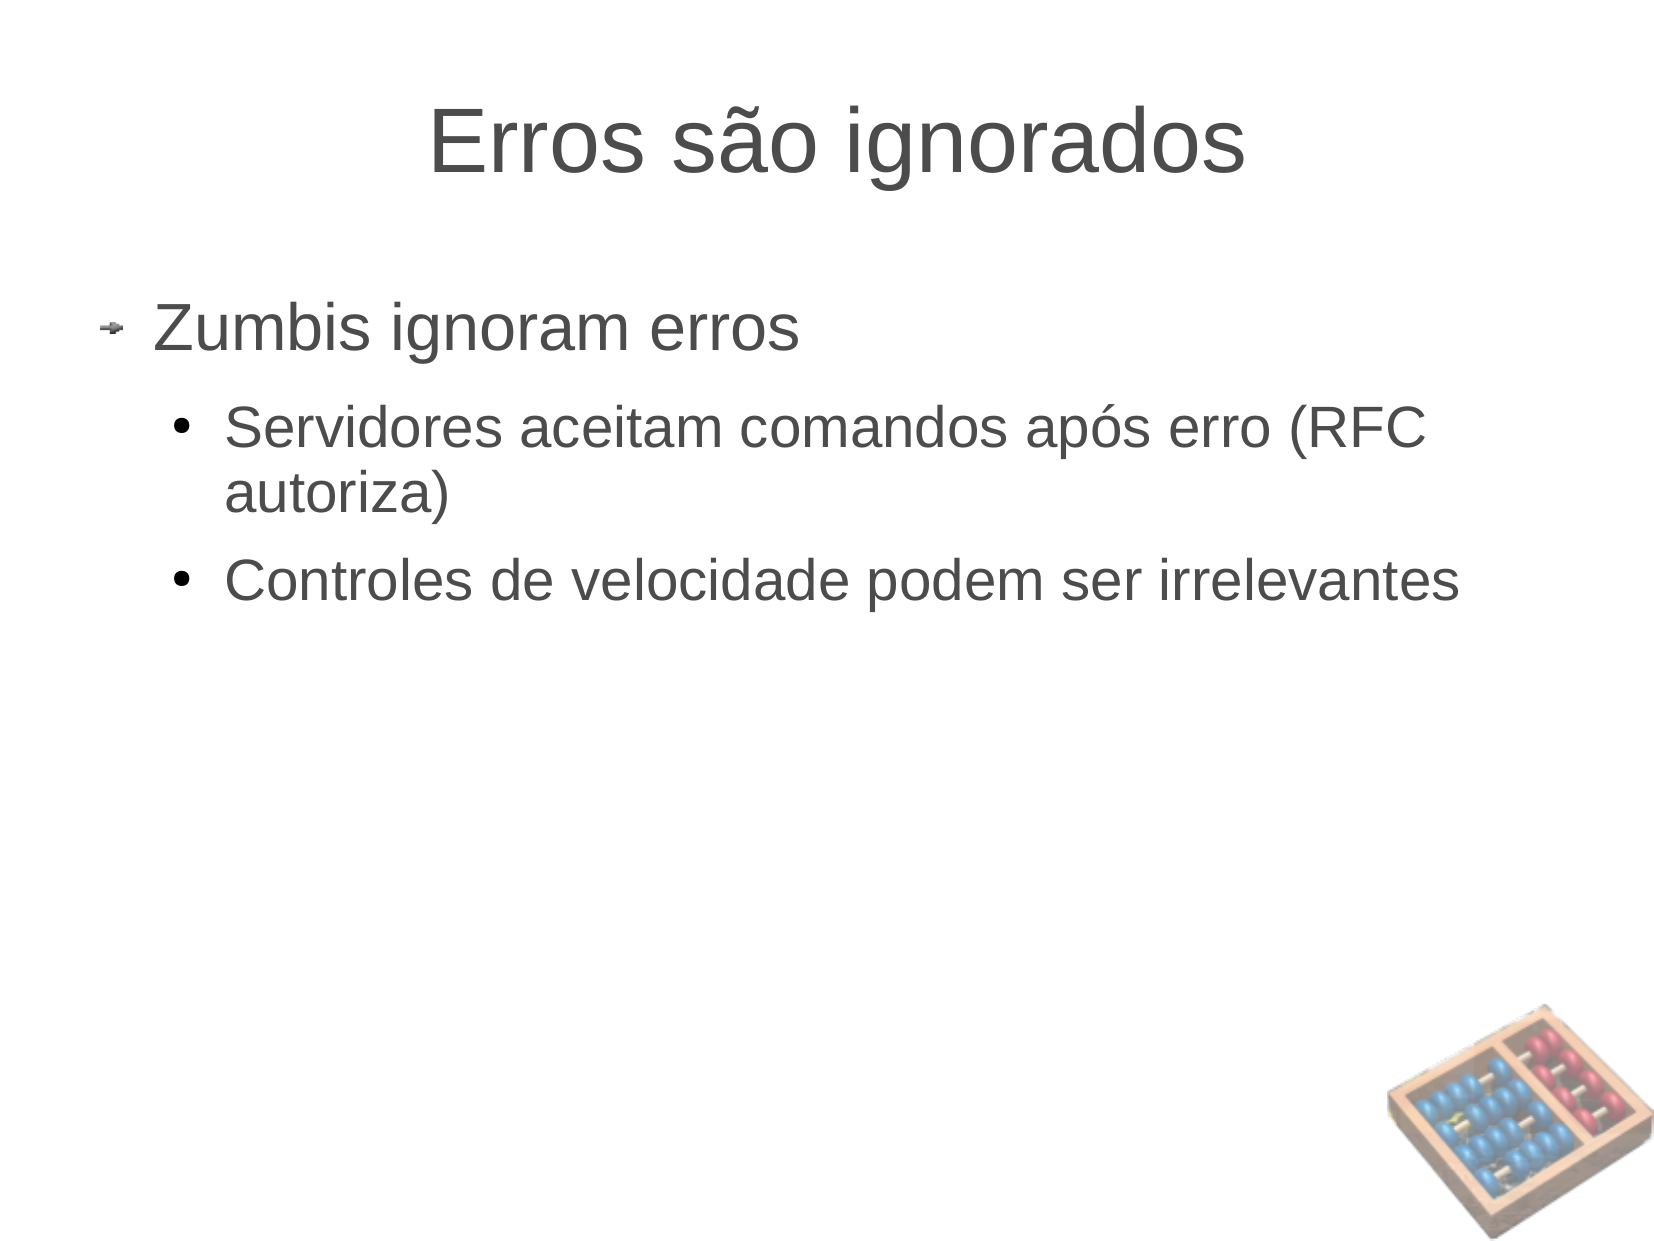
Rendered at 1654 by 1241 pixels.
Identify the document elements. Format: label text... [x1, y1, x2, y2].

title Erros são ignorados [75, 44, 1601, 238]
list Zumbis ignoram erros Servidores aceitam comandos após erro (RFC autoriza) Controles de velocidade podem ser irrelevantes [82, 290, 1571, 1109]
